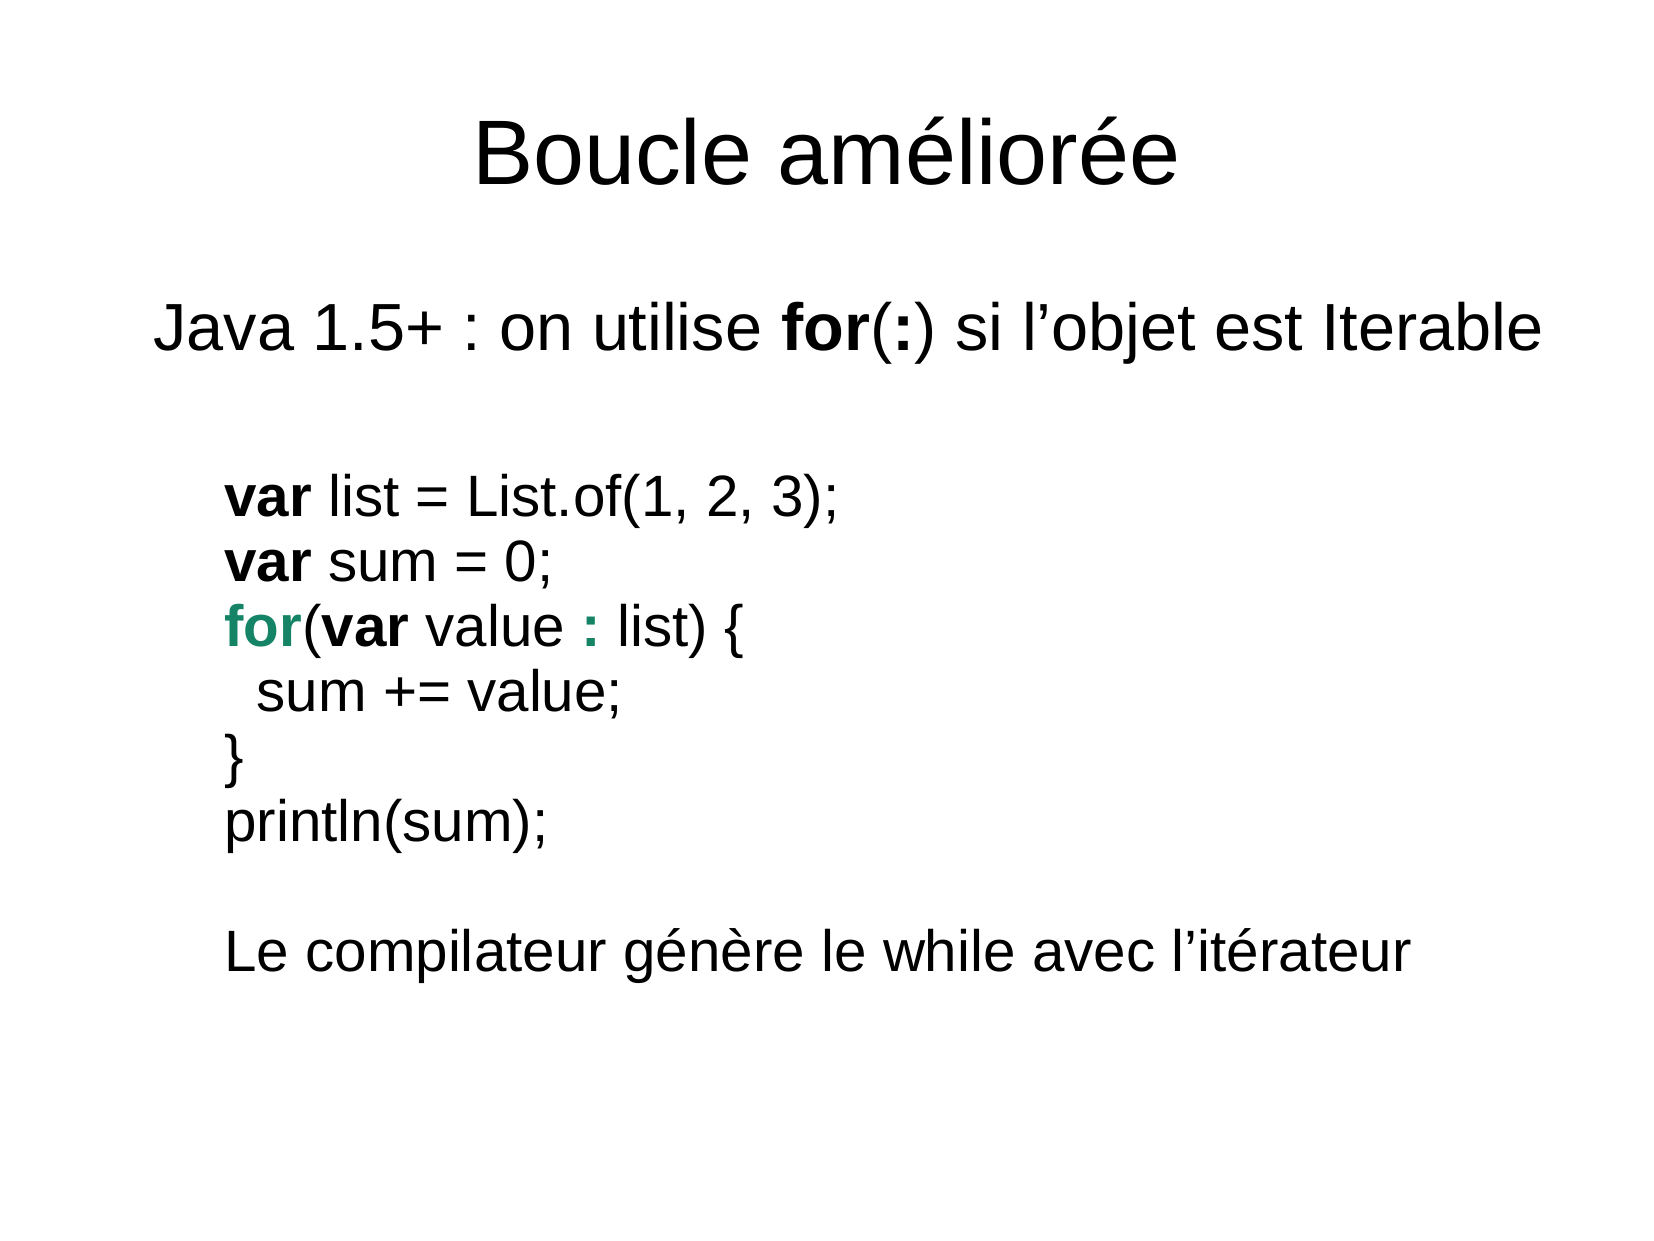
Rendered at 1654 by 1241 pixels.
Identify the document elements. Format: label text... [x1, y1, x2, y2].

title Boucle améliorée [82, 49, 1571, 257]
list Java 1.5+ : on utilise for(:) si l’objet est Iterable var list = List.of(1, 2, 3); var sum = 0; for(var value : list) { sum += value; } println(sum); Le compilateur génère le while avec l’itérateur [82, 290, 1571, 1010]
